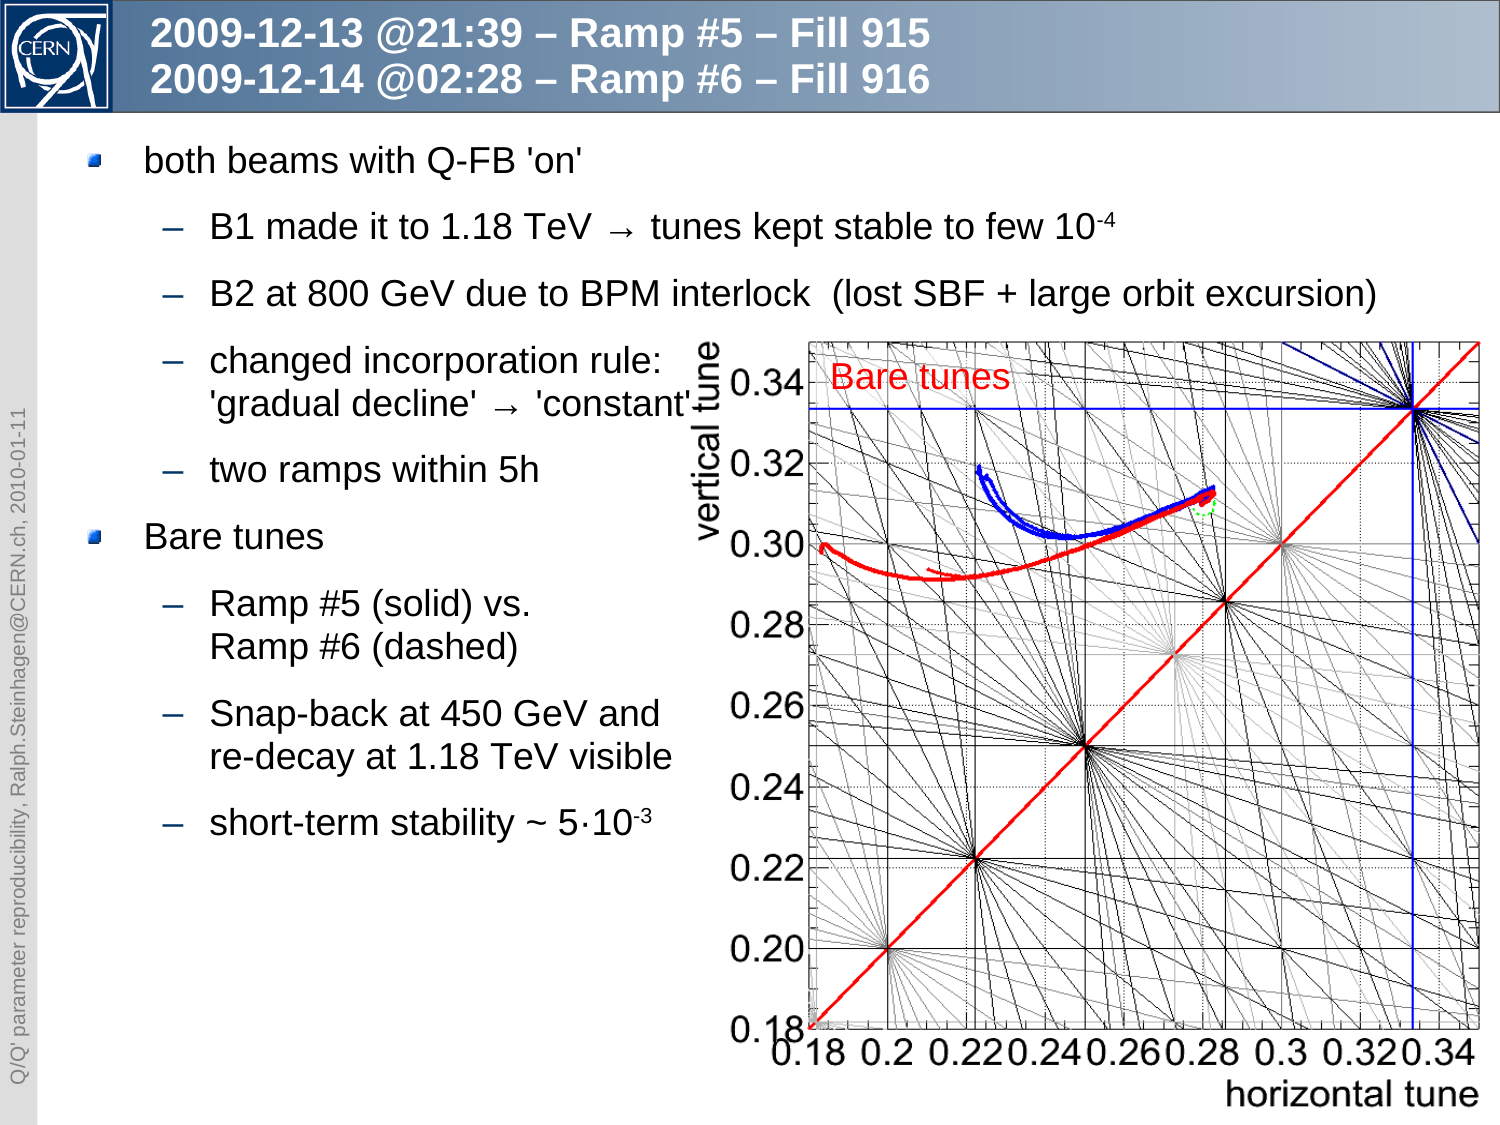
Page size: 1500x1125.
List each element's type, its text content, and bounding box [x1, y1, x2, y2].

picture [682, 326, 1500, 1125]
text_box Bare tunes [815, 348, 1026, 405]
list both beams with Q-FB 'on' B1 made it to 1.18 TeV → tunes kept stable to few 10-4 B2 at 800 GeV due to BPM interlock (lost SBF + large orbit excursion) changed incorporation rule: 'gradual decline' → 'constant' two ramps within 5h Bare tunes Ramp #5 (solid) vs. Ramp #6 (dashed) Snap-back at 450 GeV and re-decay at 1.18 TeV visible short-term stability ~ 5·10-3 [87, 137, 1438, 1030]
title 2009-12-13 @21:39 – Ramp #5 – Fill 915 2009-12-14 @02:28 – Ramp #6 – Fill 916 [150, 0, 1201, 113]
picture [0, 0, 113, 113]
